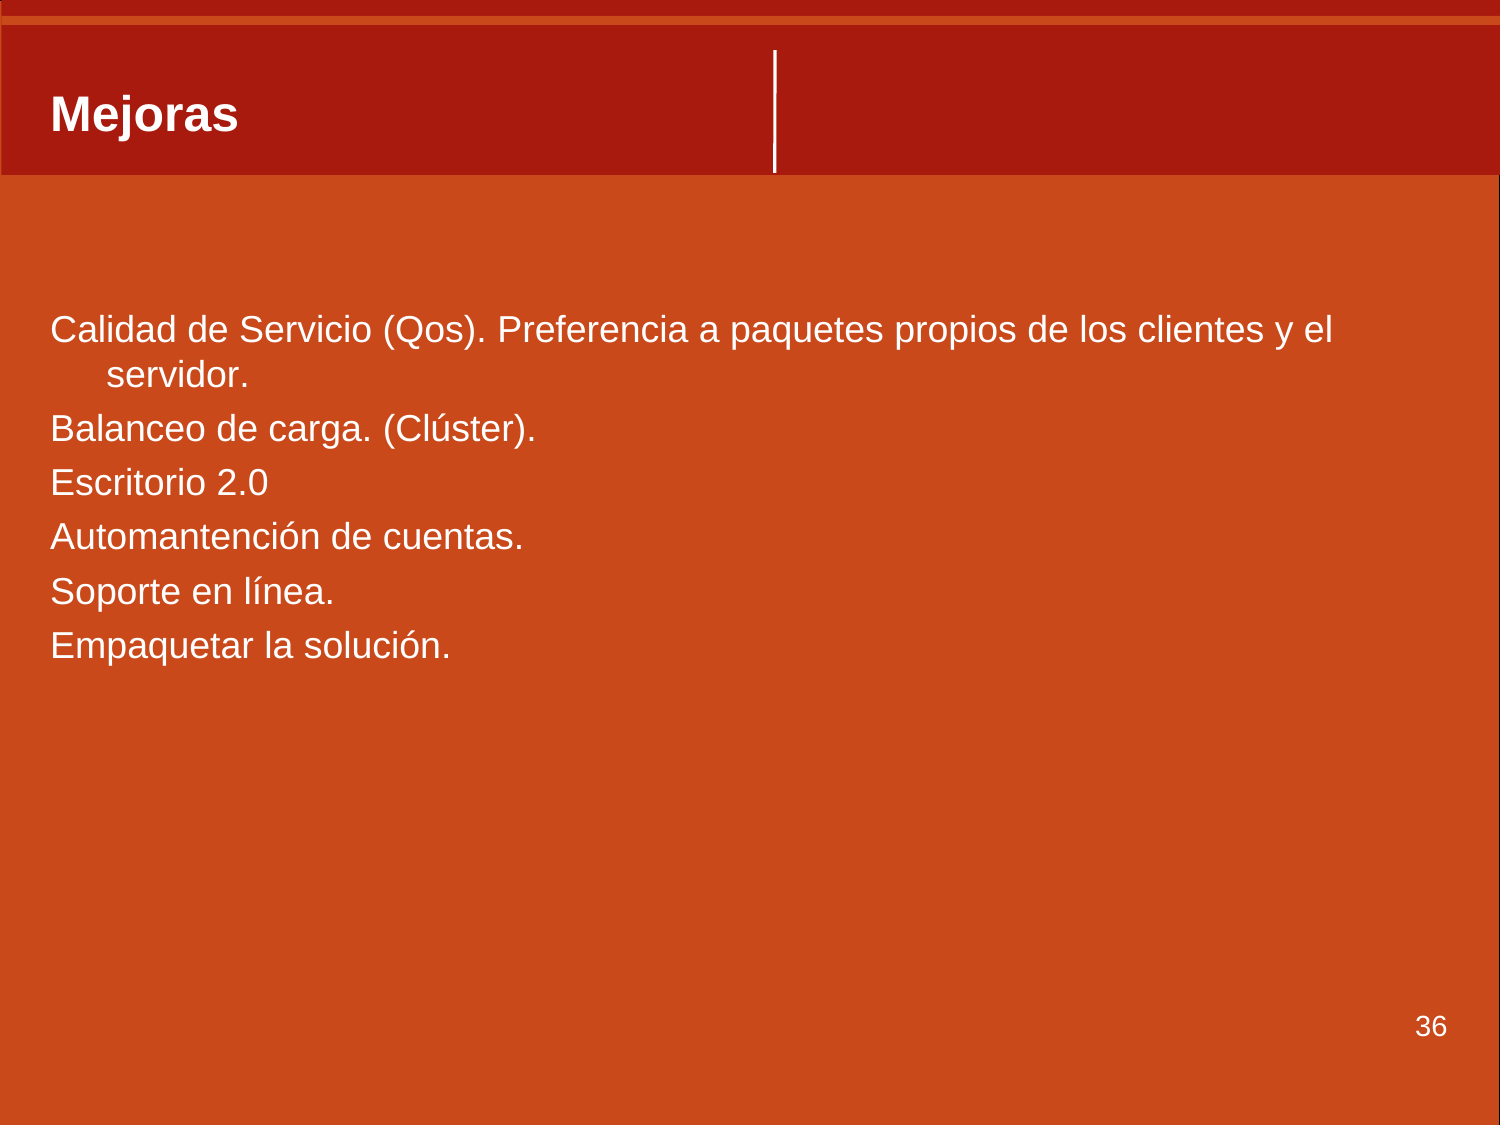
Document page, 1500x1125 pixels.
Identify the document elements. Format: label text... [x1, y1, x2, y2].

list Calidad de Servicio (Qos). Preferencia a paquetes propios de los clientes y el servidor. Balanceo de carga. (Clúster). Escritorio 2.0 Automantención de cuentas. Soporte en línea. Empaquetar la solución. [50, 200, 1450, 988]
title Mejoras [50, 60, 751, 164]
